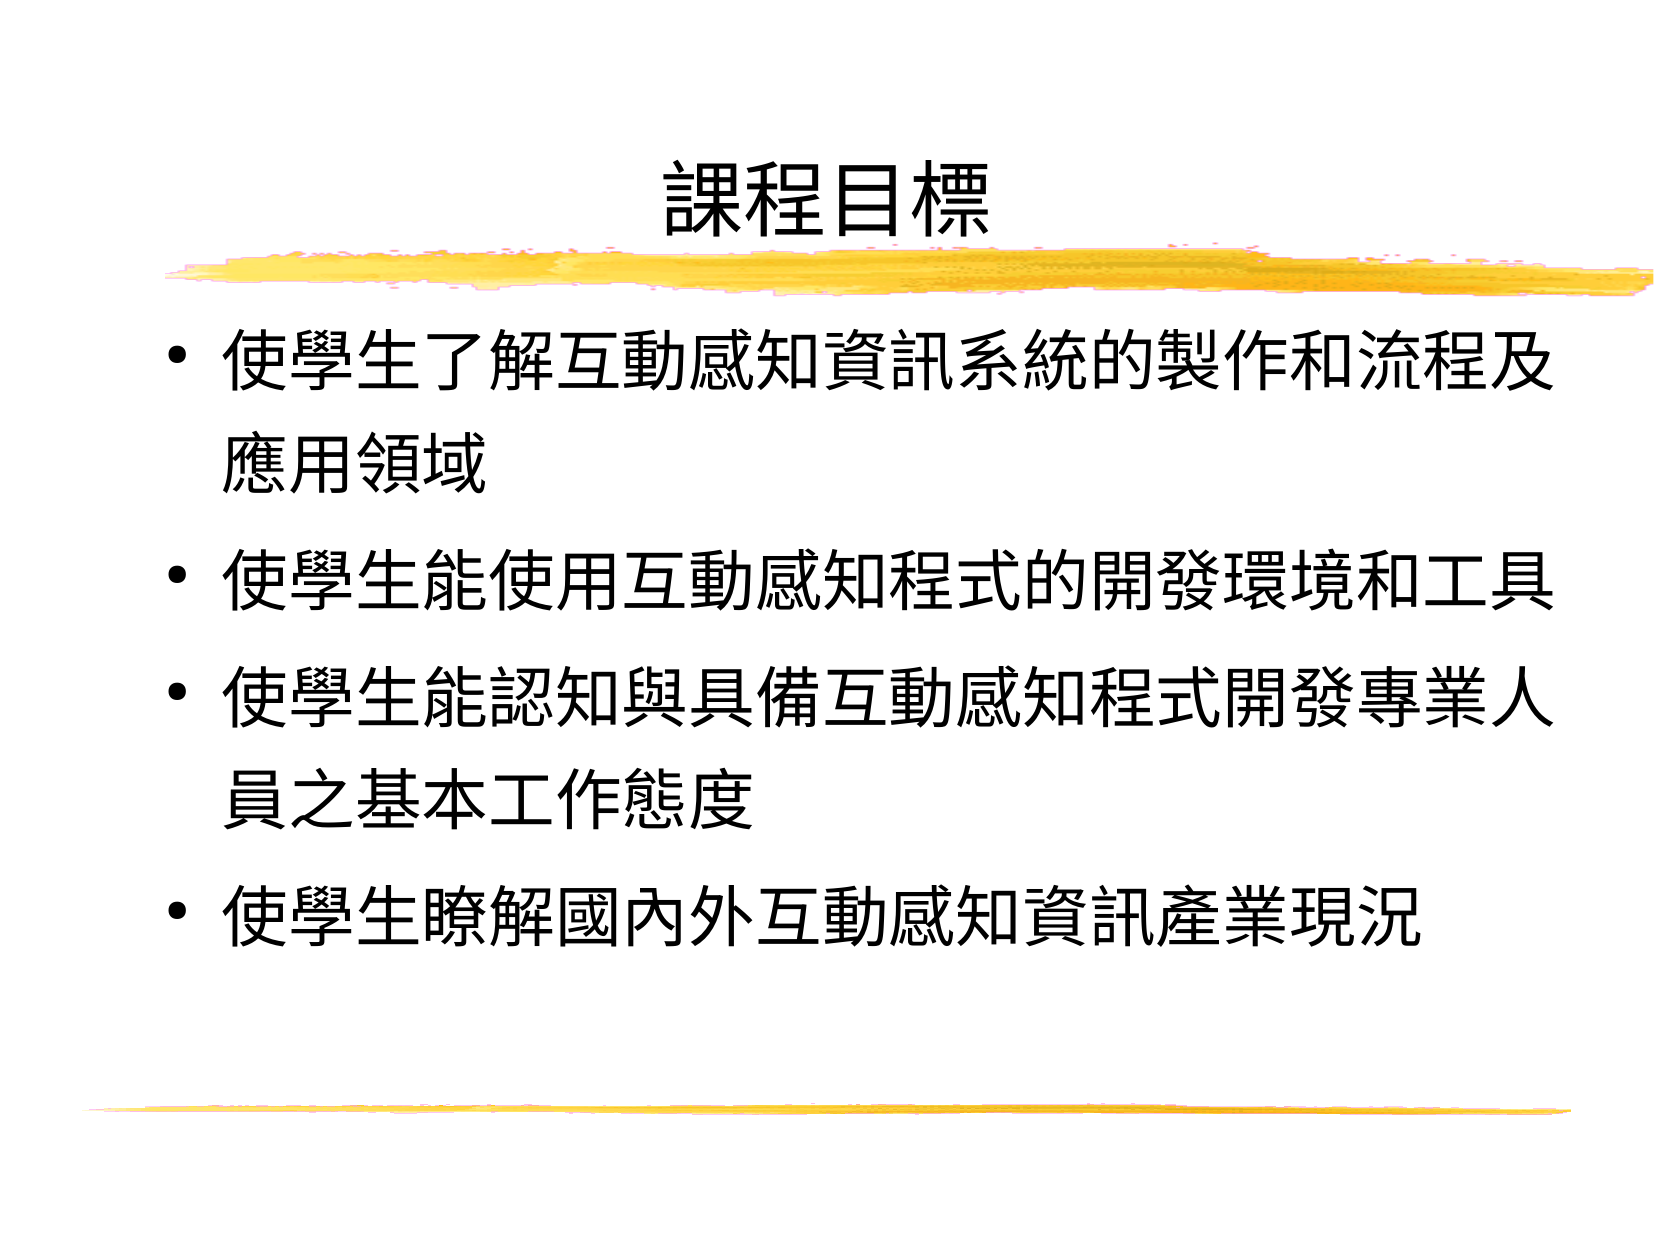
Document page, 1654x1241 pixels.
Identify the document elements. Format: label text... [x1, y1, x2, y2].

picture [82, 1102, 150, 1117]
picture [165, 237, 1654, 308]
title 課程目標 [124, 55, 1530, 262]
list 使學生了解互動感知資訊系統的製作和流程及應用領域 使學生能使用互動感知程式的開發環境和工具 使學生能認知與具備互動感知程式開發專業人員之基本工作態度 使學生瞭解國內外互動感知資訊產業現況 [150, 294, 1597, 1168]
